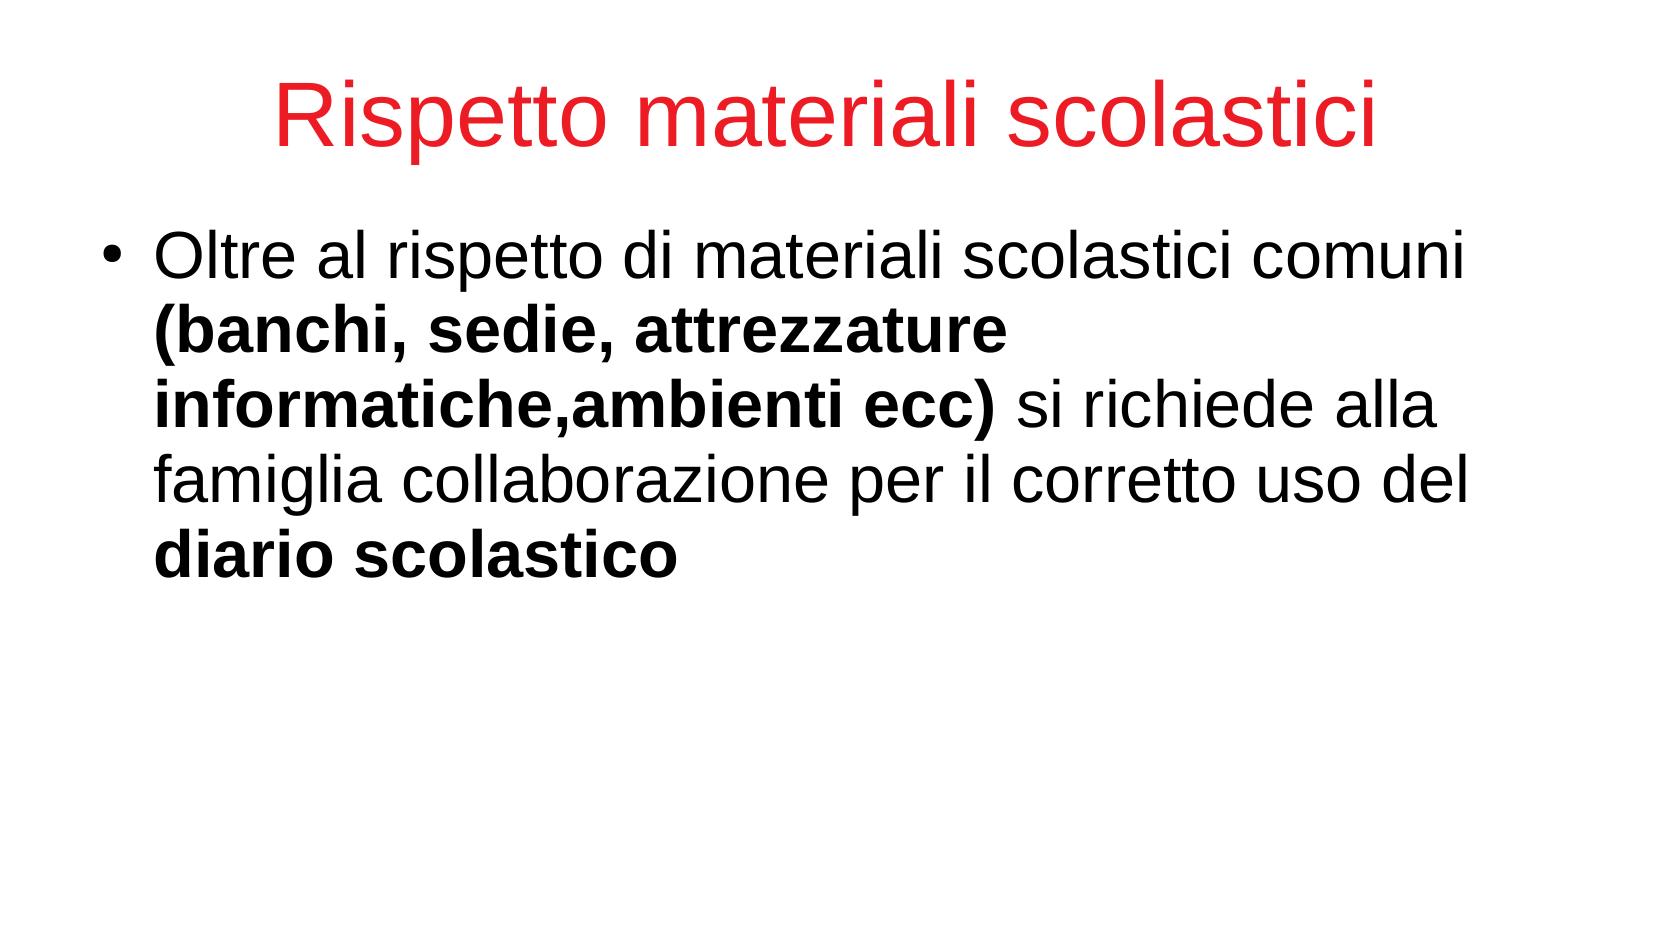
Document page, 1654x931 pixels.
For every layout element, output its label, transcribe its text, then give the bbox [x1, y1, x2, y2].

list Oltre al rispetto di materiali scolastici comuni (banchi, sedie, attrezzature informatiche,ambienti ecc) si richiede alla famiglia collaborazione per il corretto uso del diario scolastico [82, 217, 1571, 758]
title Rispetto materiali scolastici [82, 37, 1571, 193]
